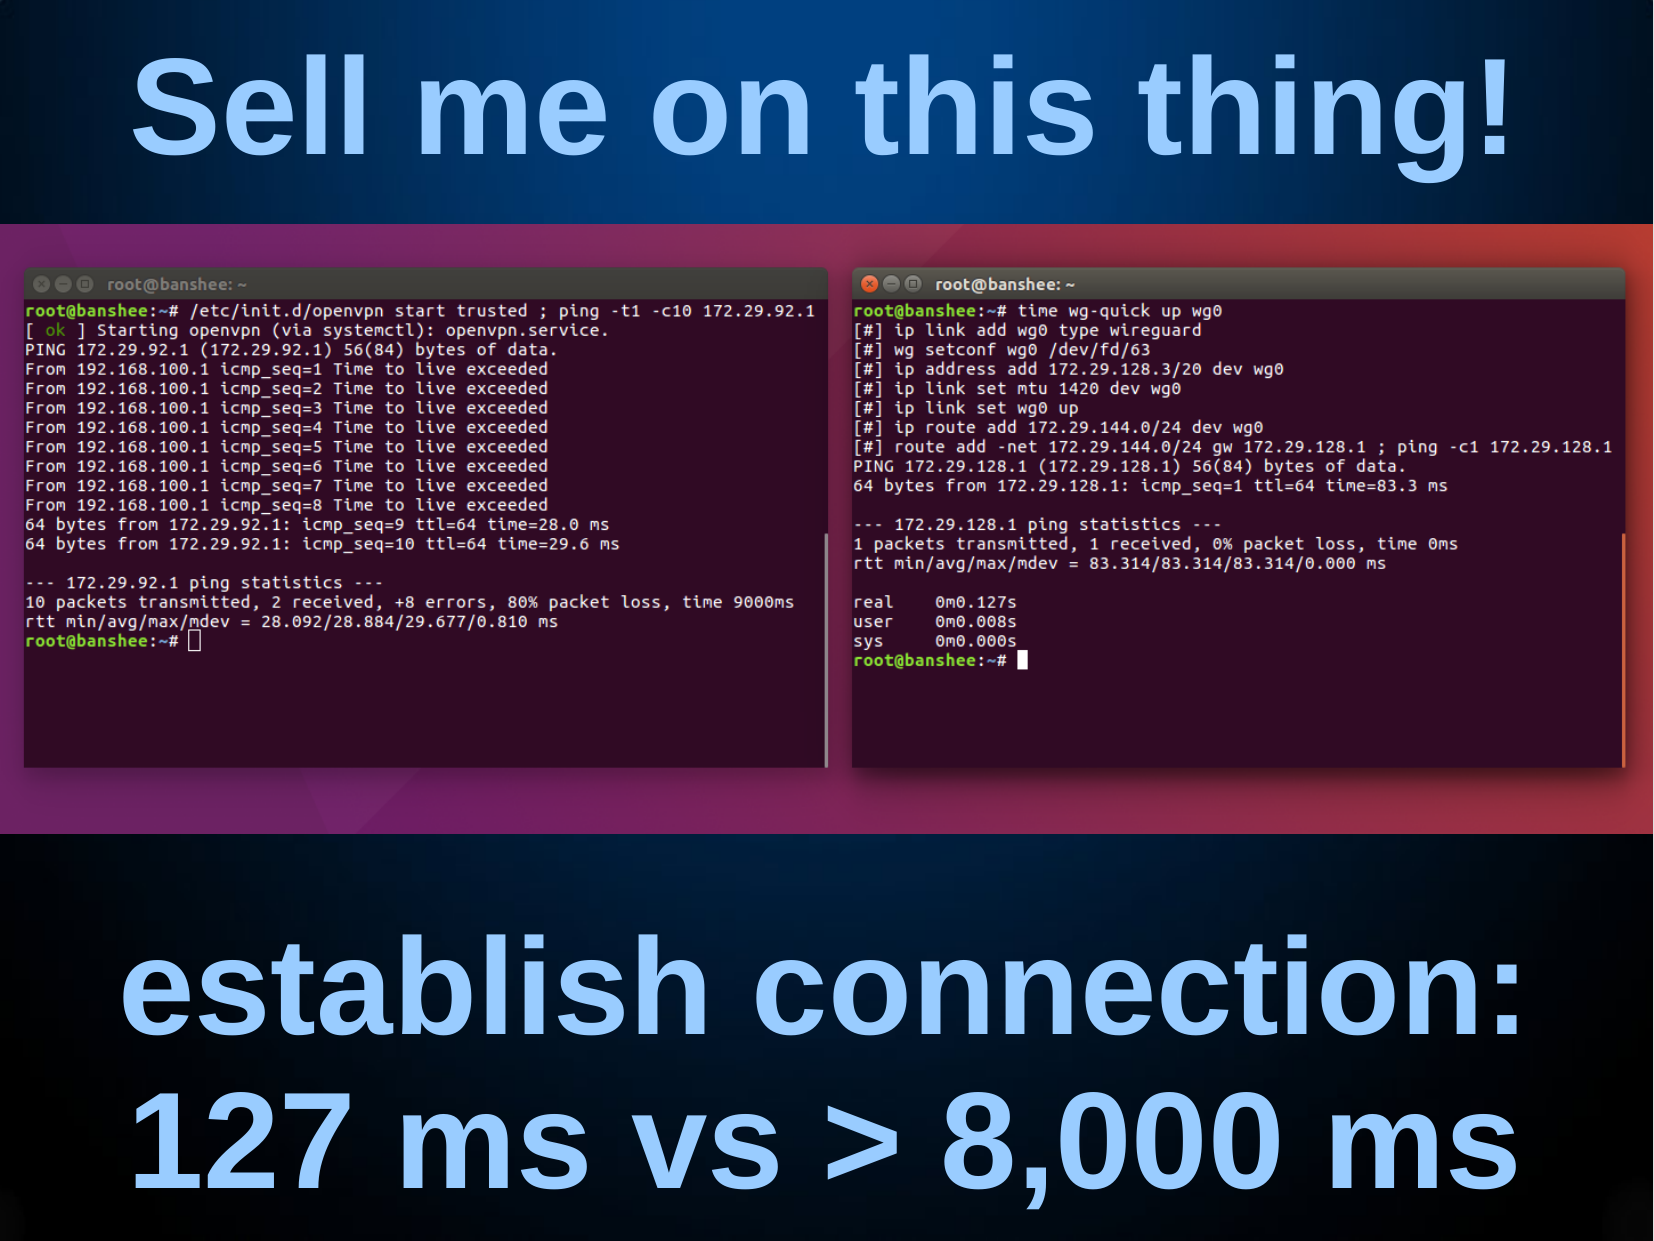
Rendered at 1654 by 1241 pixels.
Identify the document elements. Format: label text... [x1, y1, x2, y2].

title Sell me on this thing! [0, 2, 1651, 211]
title establish connection: 127 ms vs > 8,000 ms [0, 909, 1651, 1218]
picture [0, 0, 1654, 1241]
